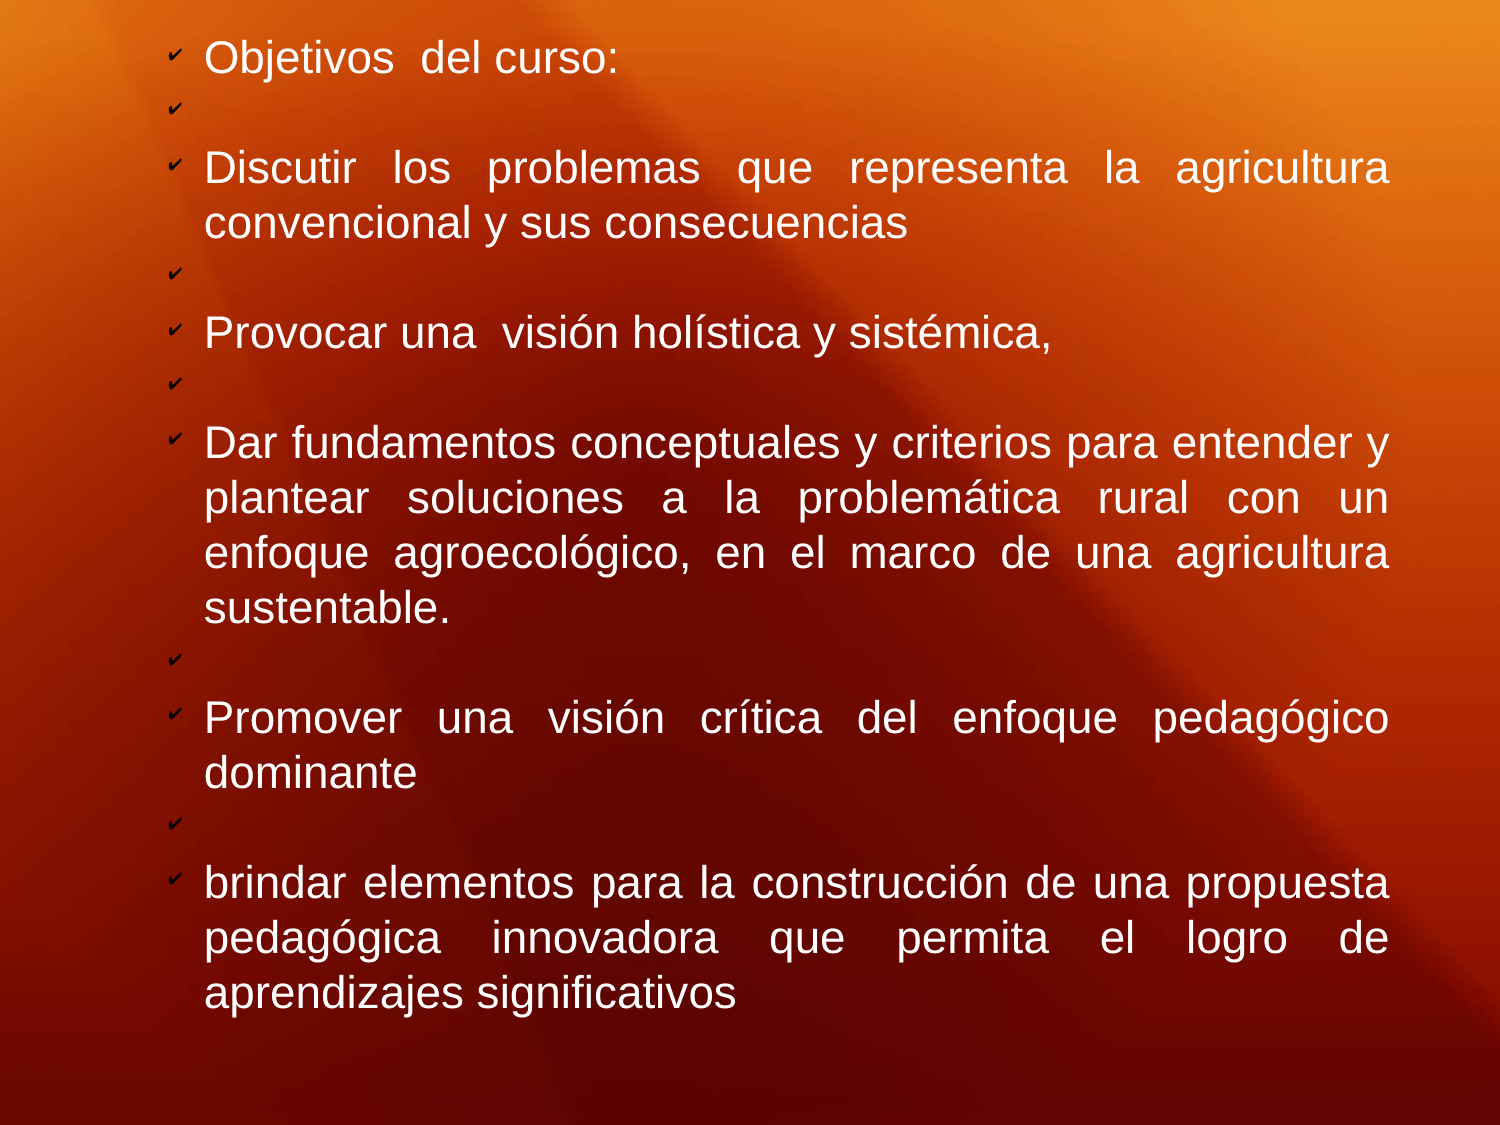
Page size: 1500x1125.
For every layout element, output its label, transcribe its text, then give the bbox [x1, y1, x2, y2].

picture [0, 0, 1500, 1125]
text_box Objetivos del curso: Discutir los problemas que representa la agricultura convencional y sus consecuen­cias Provocar una visión holística y sistémica, Dar fundamentos conceptuales y criterios para entender y plantear soluciones a la problemática rural con un enfoque agroecológico, en el marco de una agricultura sustentable. Promover una visión crítica del enfoque pedagógico dominante brindar elementos para la construcción de una propuesta pedagógica innovadora que permita el logro de aprendizajes significativos [153, 20, 1406, 1025]
